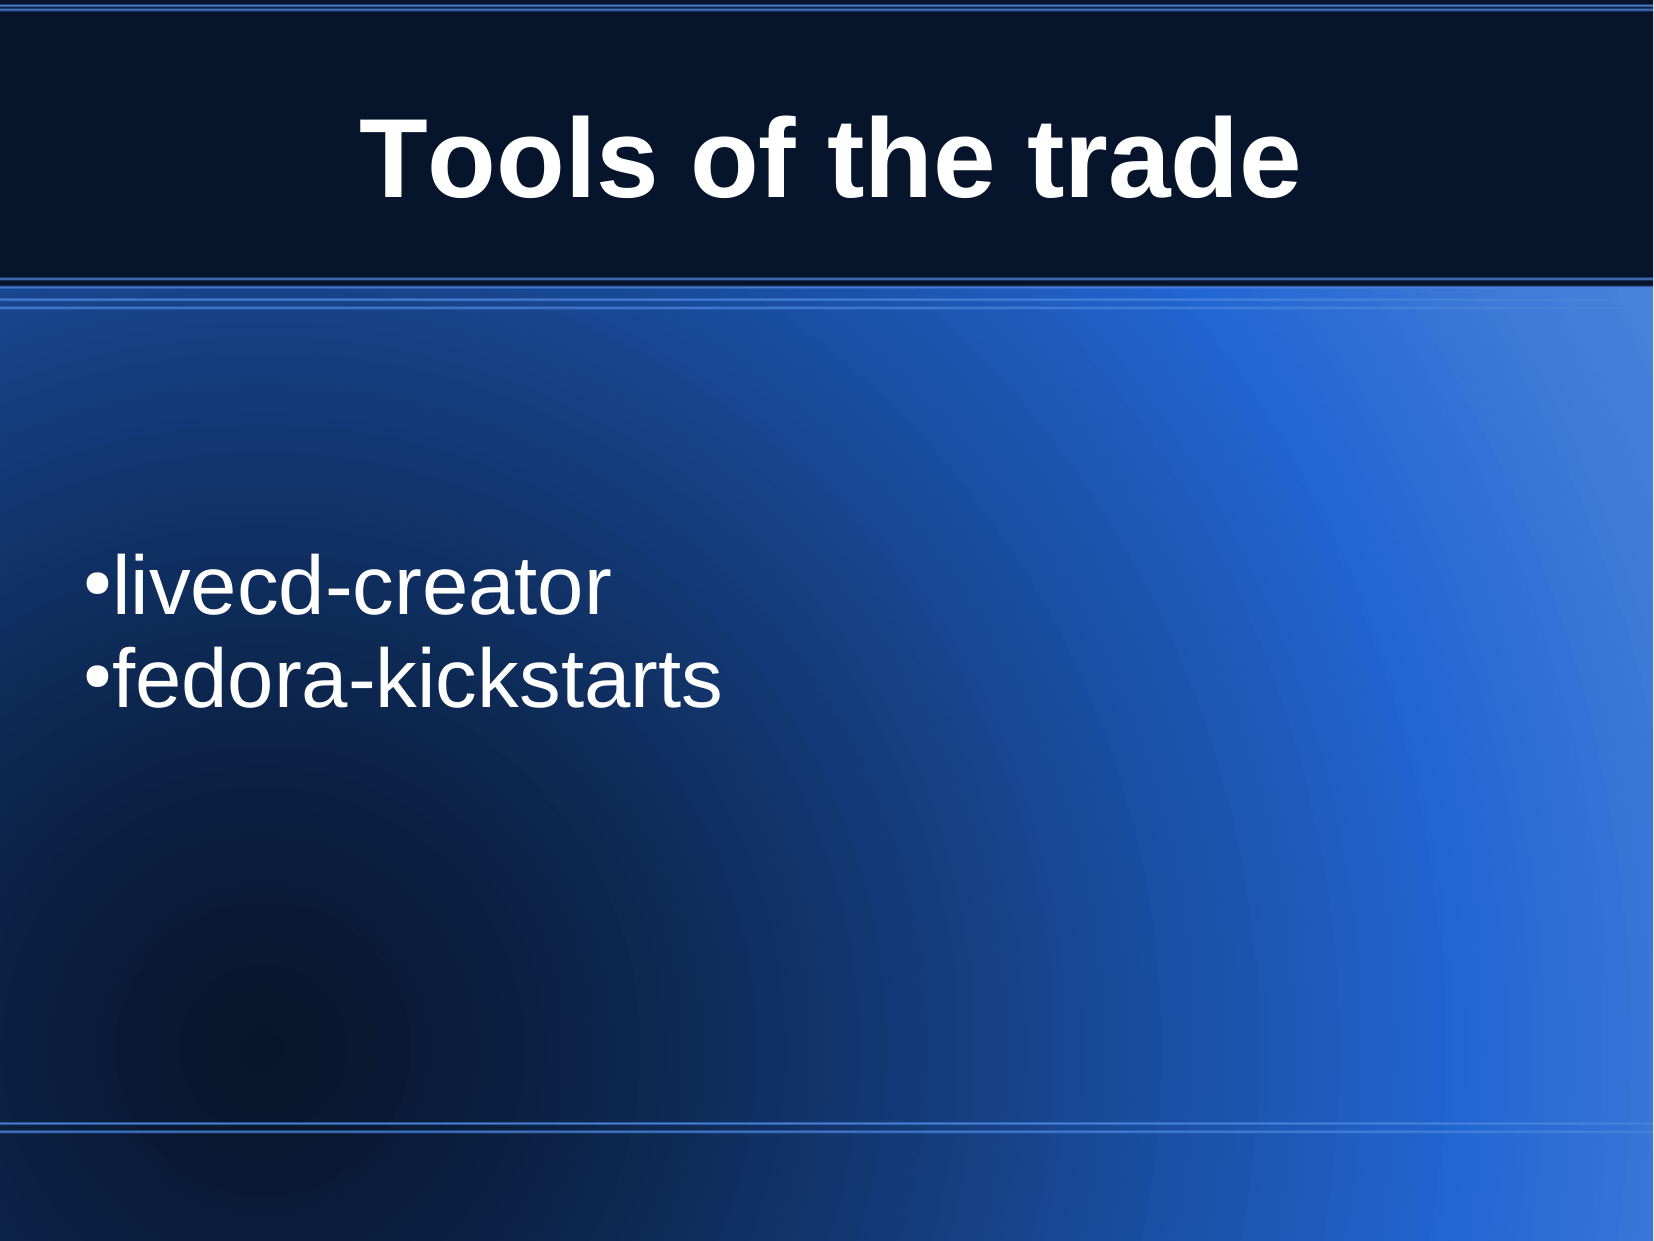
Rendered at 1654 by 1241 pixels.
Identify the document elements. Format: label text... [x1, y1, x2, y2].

picture [0, 0, 1654, 1241]
text_box livecd-creator fedora-kickstarts [82, 49, 1571, 1058]
title Tools of the trade [87, 55, 1576, 263]
